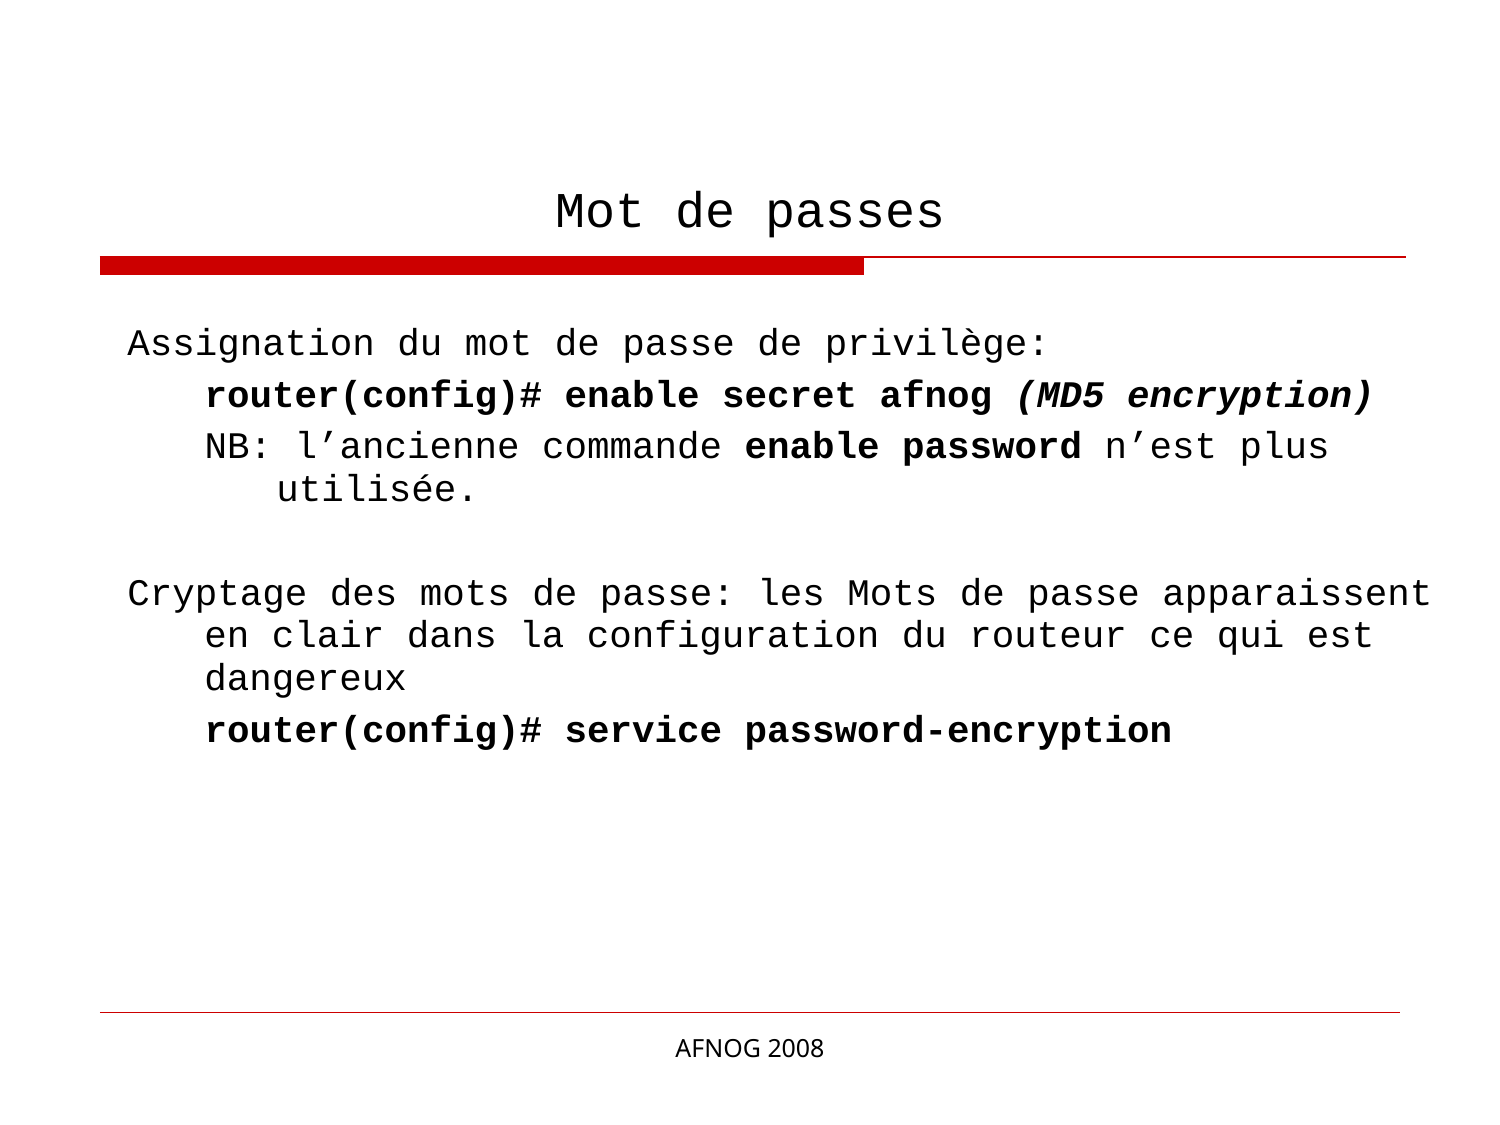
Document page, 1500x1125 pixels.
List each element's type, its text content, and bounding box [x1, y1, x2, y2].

list Assignation du mot de passe de privilège: router(config)# enable secret afnog (MD5 encryption) NB: l’ancienne commande enable password n’est plus utilisée. Cryptage des mots de passe: les Mots de passe apparaissent en clair dans la configuration du routeur ce qui est dangereux router(config)# service password-encryption [112, 262, 1459, 1006]
text_box AFNOG 2008 [512, 1024, 988, 1103]
title Mot de passes [94, 49, 1407, 250]
